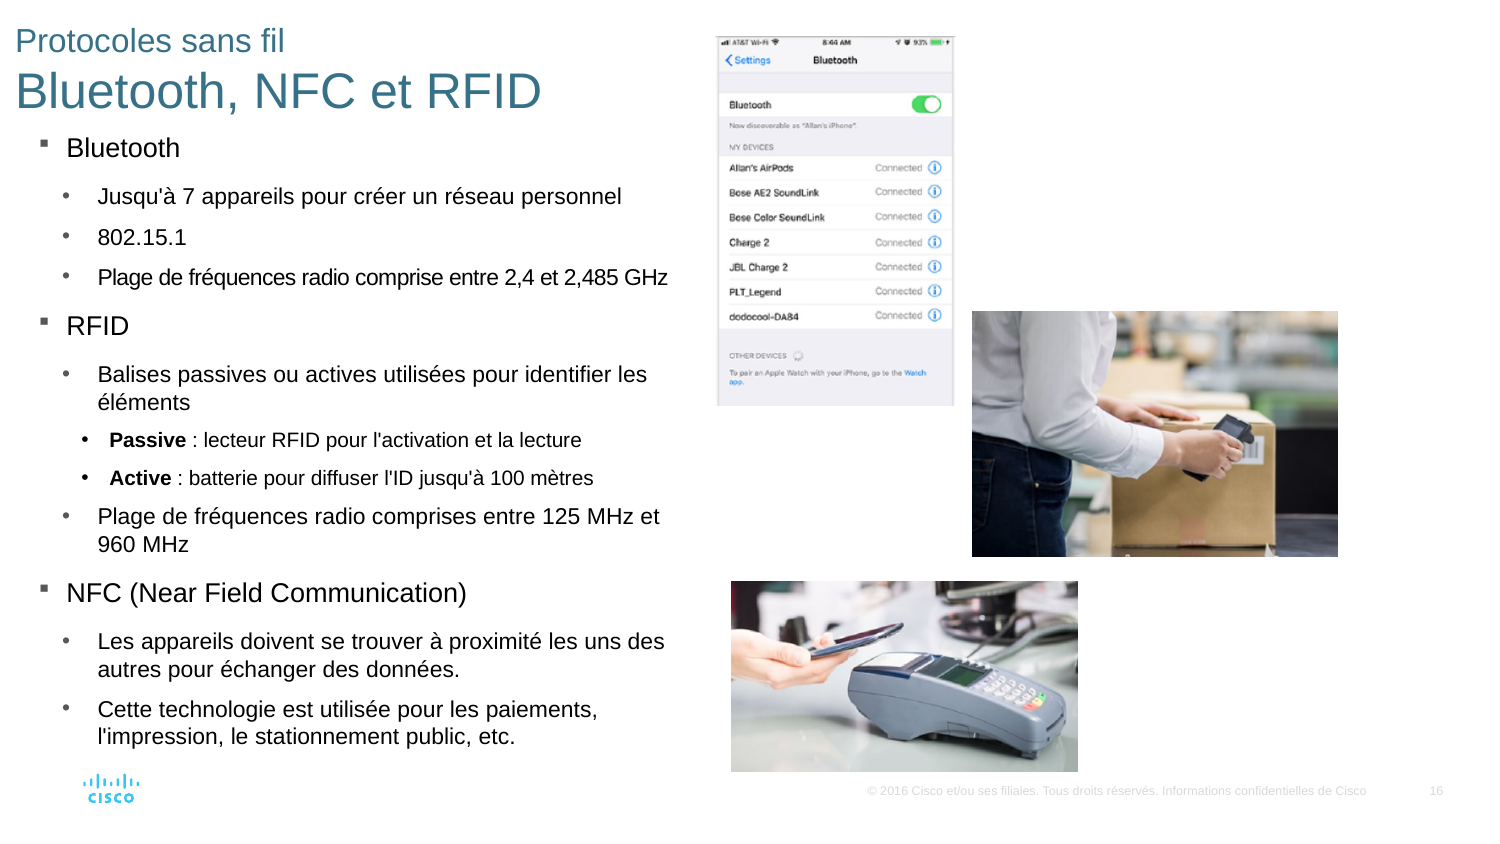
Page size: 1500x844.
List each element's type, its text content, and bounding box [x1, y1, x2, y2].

picture [731, 581, 1078, 772]
picture [715, 36, 956, 406]
title Protocoles sans fil Bluetooth, NFC et RFID [0, 6, 707, 131]
list Bluetooth Jusqu'à 7 appareils pour créer un réseau personnel 802.15.1 Plage de fréquences radio comprise entre 2,4 et 2,485 GHz RFID Balises passives ou actives utilisées pour identifier les éléments Passive : lecteur RFID pour l'activation et la lecture Active : batterie pour diffuser l'ID jusqu'à 100 mètres Plage de fréquences radio comprises entre 125 MHz et 960 MHz NFC (Near Field Communication) Les appareils doivent se trouver à proximité les uns des autres pour échanger des données. Cette technologie est utilisée pour les paiements, l'impression, le stationnement public, etc. [23, 123, 707, 772]
picture [972, 311, 1338, 558]
